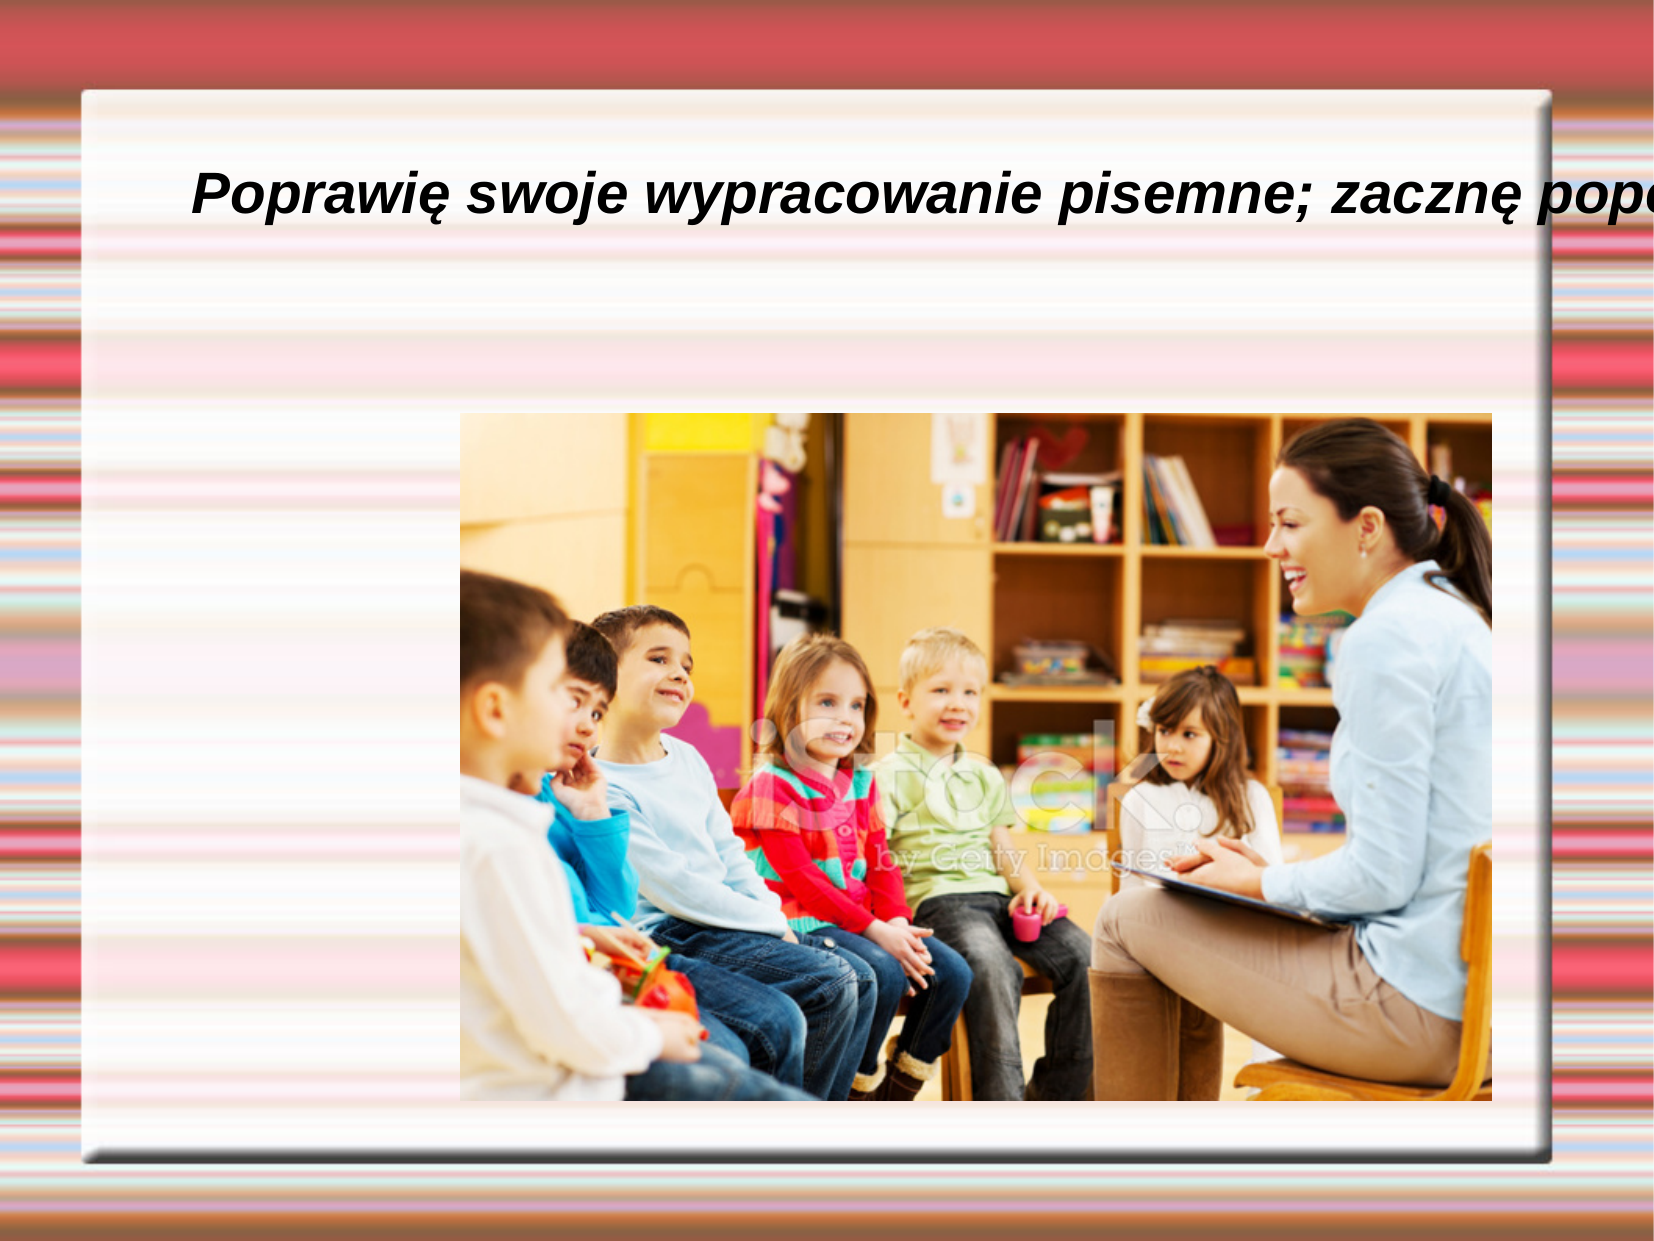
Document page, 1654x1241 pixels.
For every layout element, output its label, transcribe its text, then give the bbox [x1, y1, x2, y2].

picture [460, 413, 1492, 1101]
text_box Poprawię swoje wypracowanie pisemne; zacznę popełniać w nich mniej błędów ortograficznych. [177, 153, 1501, 761]
